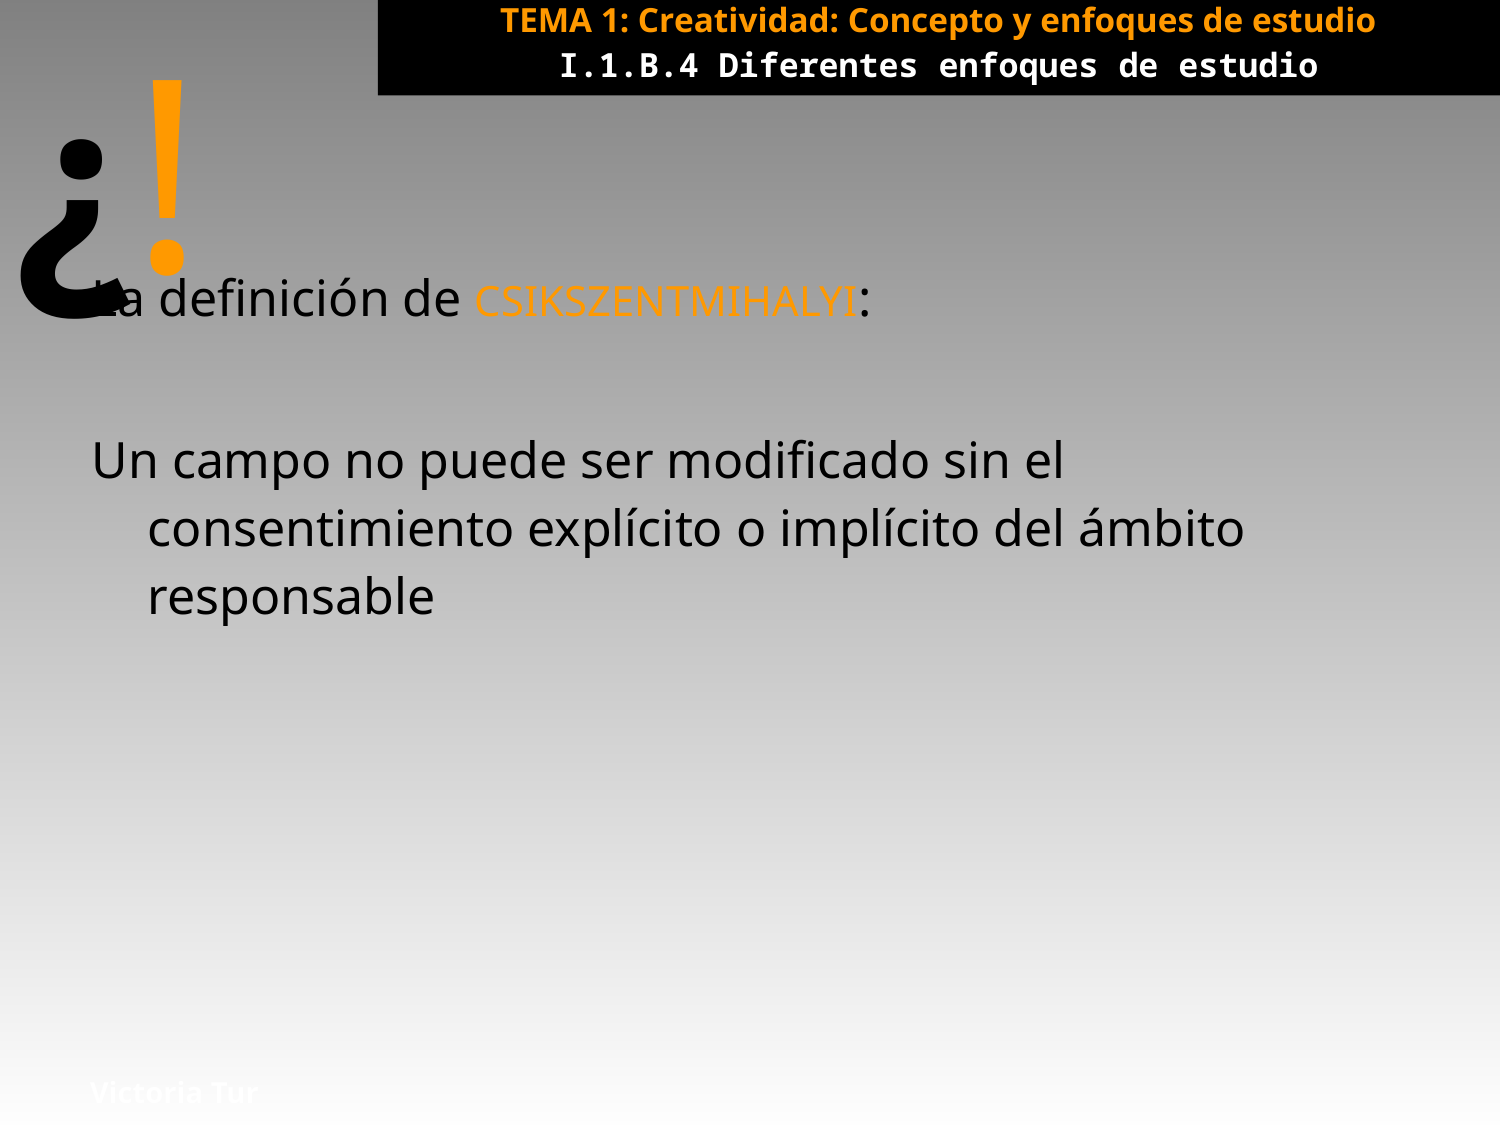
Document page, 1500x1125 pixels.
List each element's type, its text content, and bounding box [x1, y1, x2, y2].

list La definición de CSIKSZENTMIHALYI: Un campo no puede ser modificado sin el consentimiento explícito o implícito del ámbito responsable [76, 255, 1427, 998]
text_box TEMA 1: Creatividad: Concepto y enfoques de estudio I.1.B.4 Diferentes enfoques de estudio [377, 0, 1500, 96]
